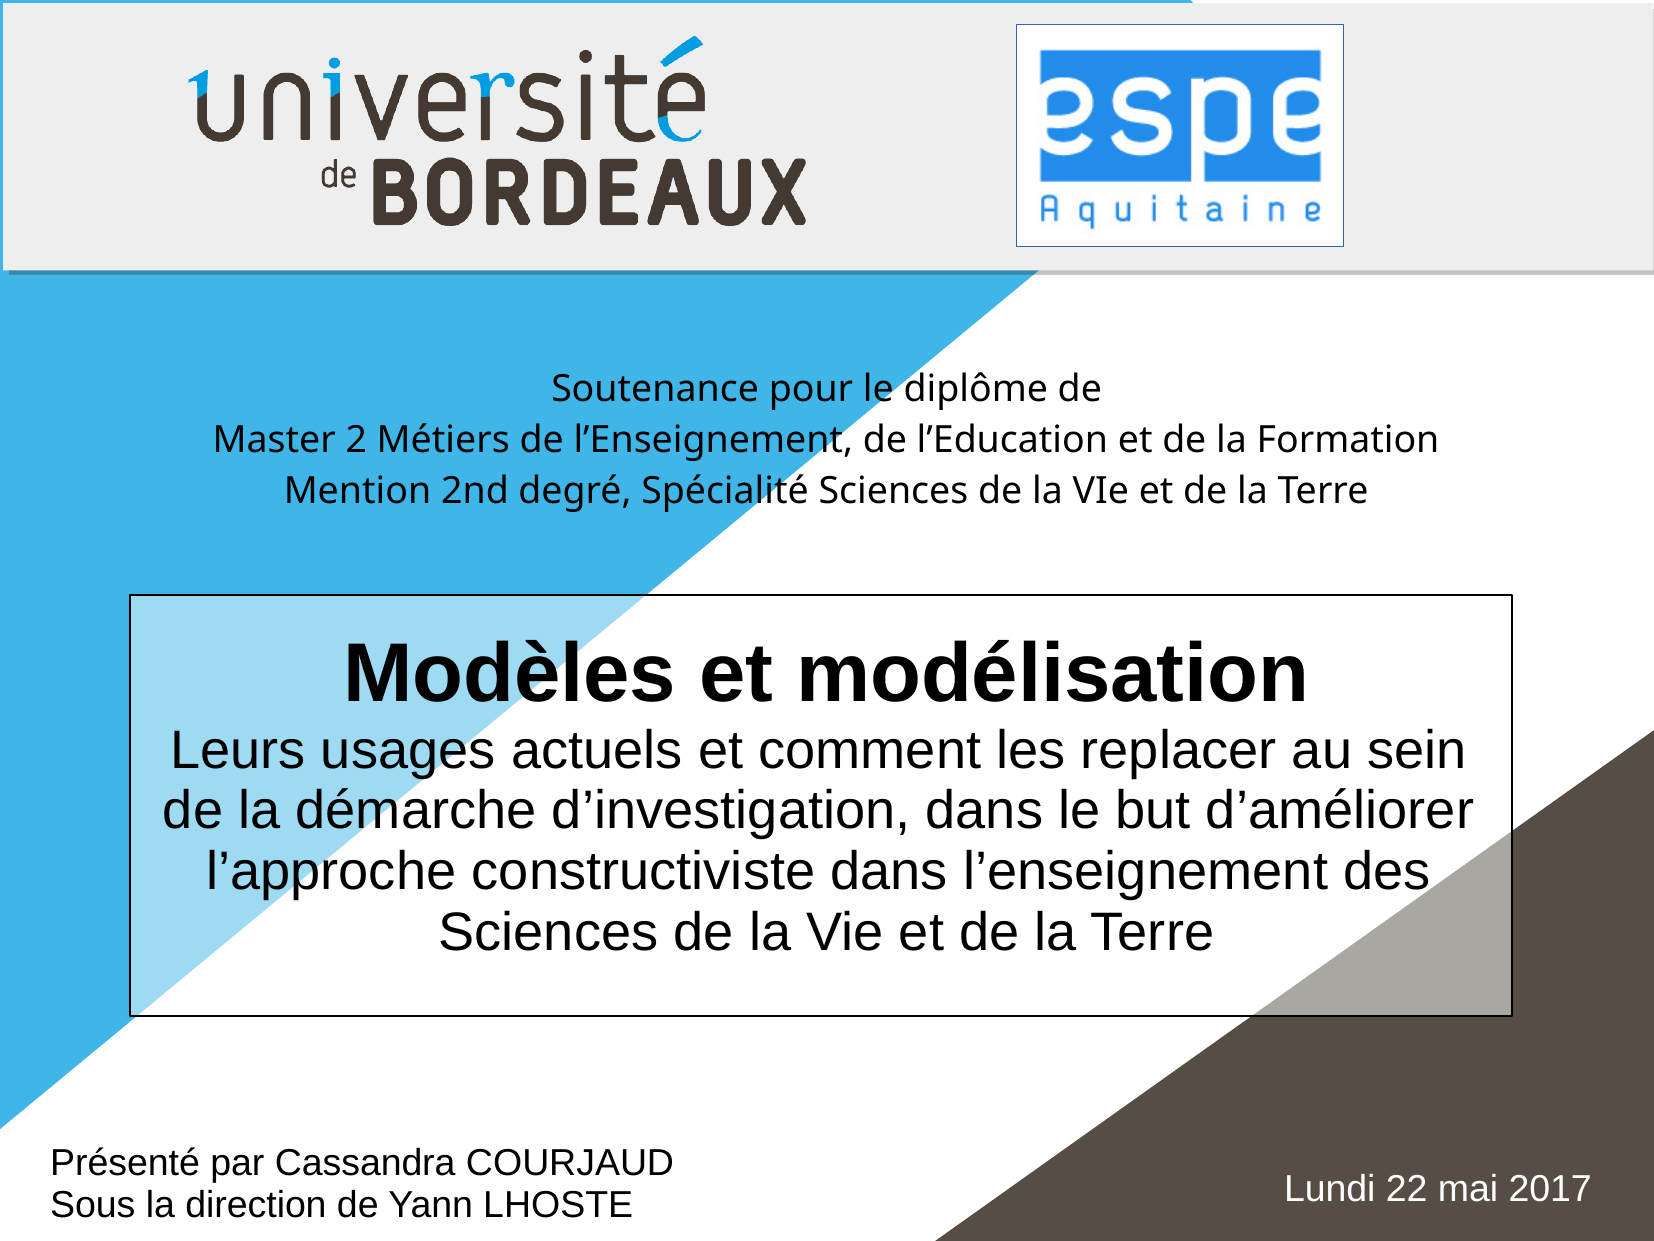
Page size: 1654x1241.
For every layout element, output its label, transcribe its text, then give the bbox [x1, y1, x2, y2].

picture [188, 36, 806, 226]
picture [1017, 25, 1343, 246]
text_box Modèles et modélisation Leurs usages actuels et comment les replacer au sein de la démarche d’investigation, dans le but d’améliorer l’approche constructiviste dans l’enseignement des Sciences de la Vie et de la Terre [0, 618, 1654, 1080]
text_box Lundi 22 mai 2017 [1086, 1159, 1607, 1217]
text_box Présenté par Cassandra COURJAUD Sous la direction de Yann LHOSTE [35, 1133, 934, 1233]
text_box [129, 595, 1512, 618]
text_box Soutenance pour le diplôme de Master 2 Métiers de l’Enseignement, de l’Education et de la Formation Mention 2nd degré, Spécialité Sciences de la VIe et de la Terre [0, 354, 1654, 497]
